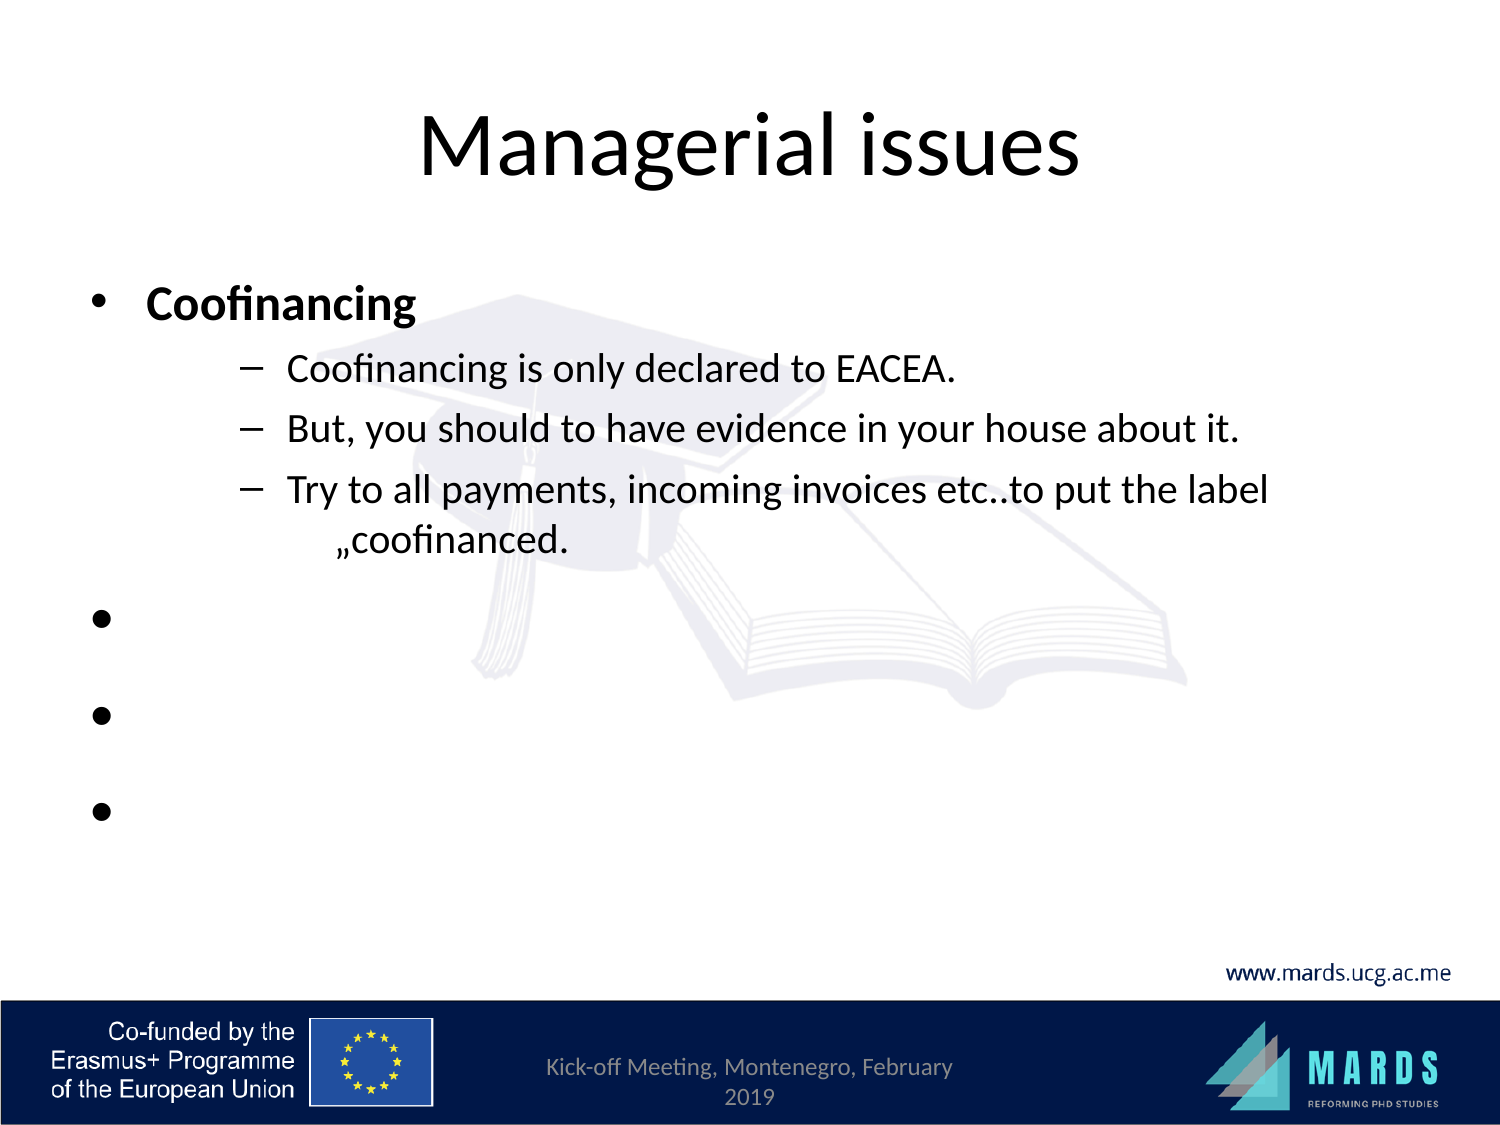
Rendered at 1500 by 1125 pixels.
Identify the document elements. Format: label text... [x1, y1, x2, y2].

title Managerial issues [75, 45, 1426, 233]
list Coofinancing Coofinancing is only declared to EACEA. But, you should to have evidence in your house about it. Try to all payments, incoming invoices etc..to put the label „coofinanced. [75, 262, 1426, 1005]
text_box Kick-off Meeting, Montenegro, February 2019 [512, 1042, 988, 1103]
